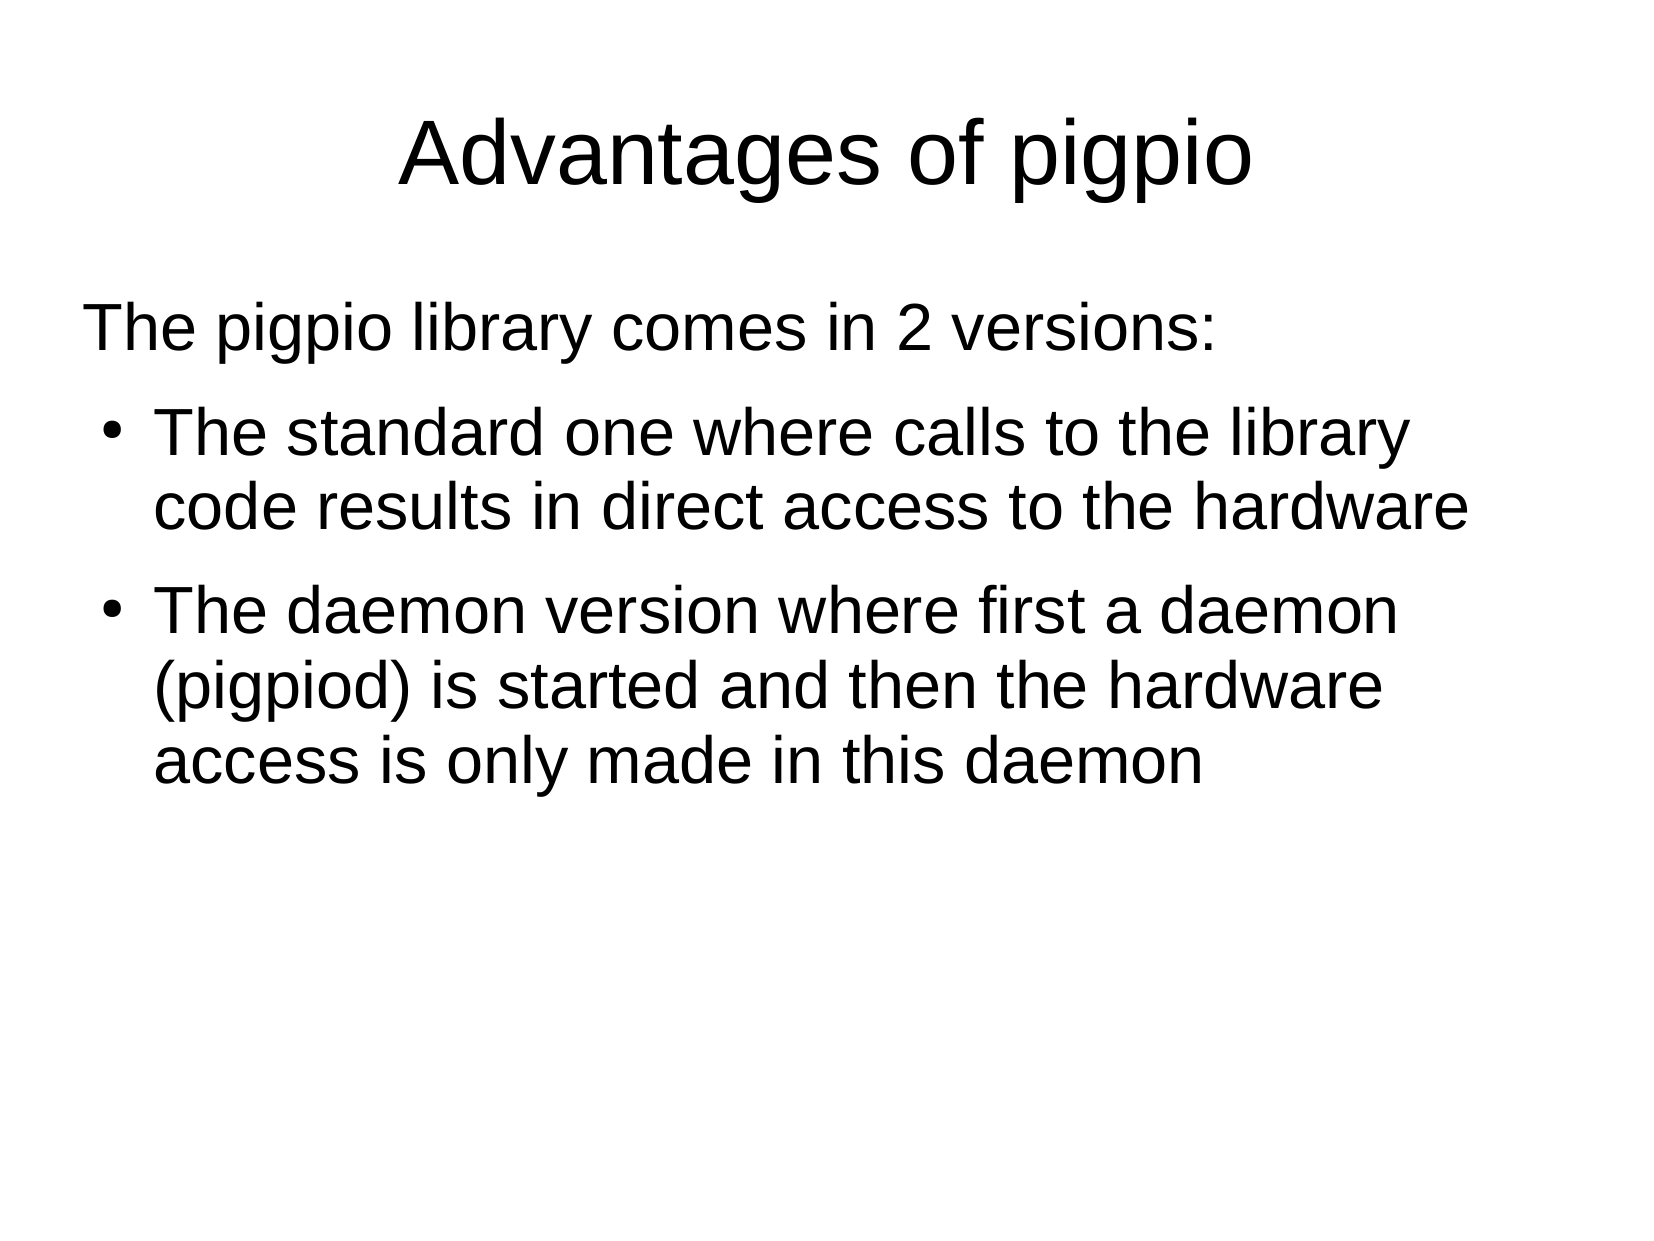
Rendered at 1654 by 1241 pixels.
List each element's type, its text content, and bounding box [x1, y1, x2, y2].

title Advantages of pigpio [82, 49, 1571, 257]
list The pigpio library comes in 2 versions: The standard one where calls to the library code results in direct access to the hardware The daemon version where first a daemon (pigpiod) is started and then the hardware access is only made in this daemon [82, 290, 1571, 1010]
